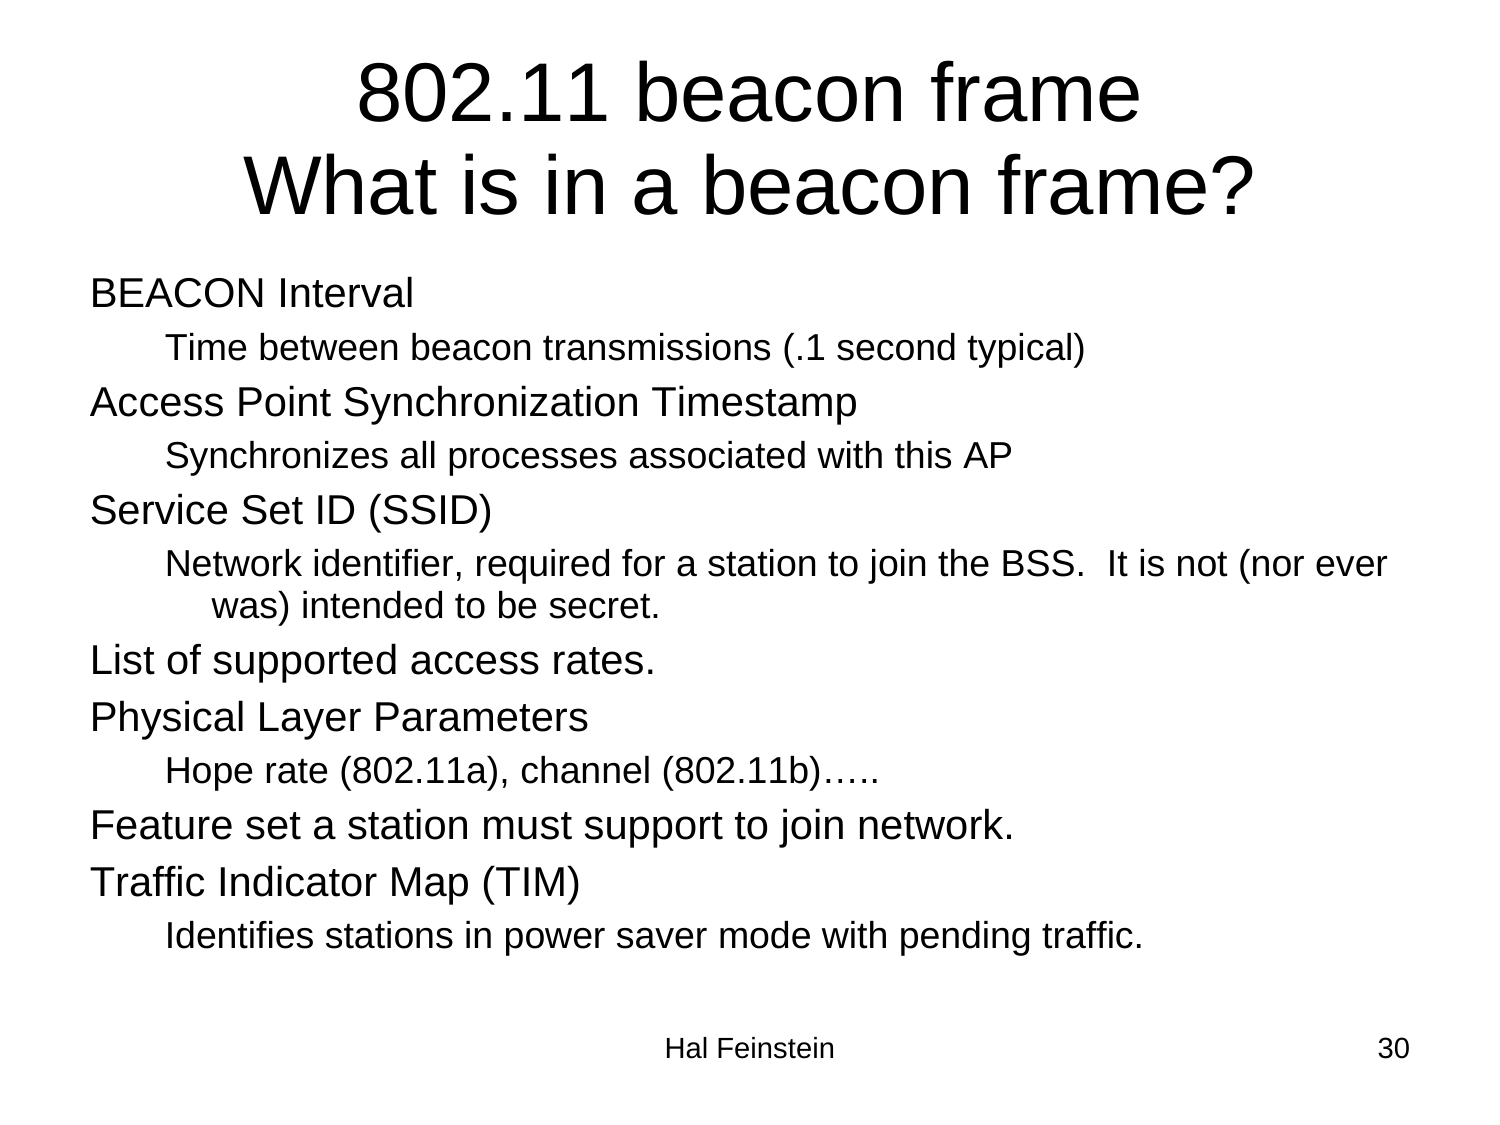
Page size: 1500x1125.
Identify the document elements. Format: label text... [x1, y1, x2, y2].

title 802.11 beacon frame What is in a beacon frame? [75, 31, 1426, 247]
list BEACON Interval Time between beacon transmissions (.1 second typical) Access Point Synchronization Timestamp Synchronizes all processes associated with this AP Service Set ID (SSID) Network identifier, required for a station to join the BSS. It is not (nor ever was) intended to be secret. List of supported access rates. Physical Layer Parameters Hope rate (802.11a), channel (802.11b)….. Feature set a station must support to join network. Traffic Indicator Map (TIM) Identifies stations in power saver mode with pending traffic. [75, 262, 1426, 1062]
